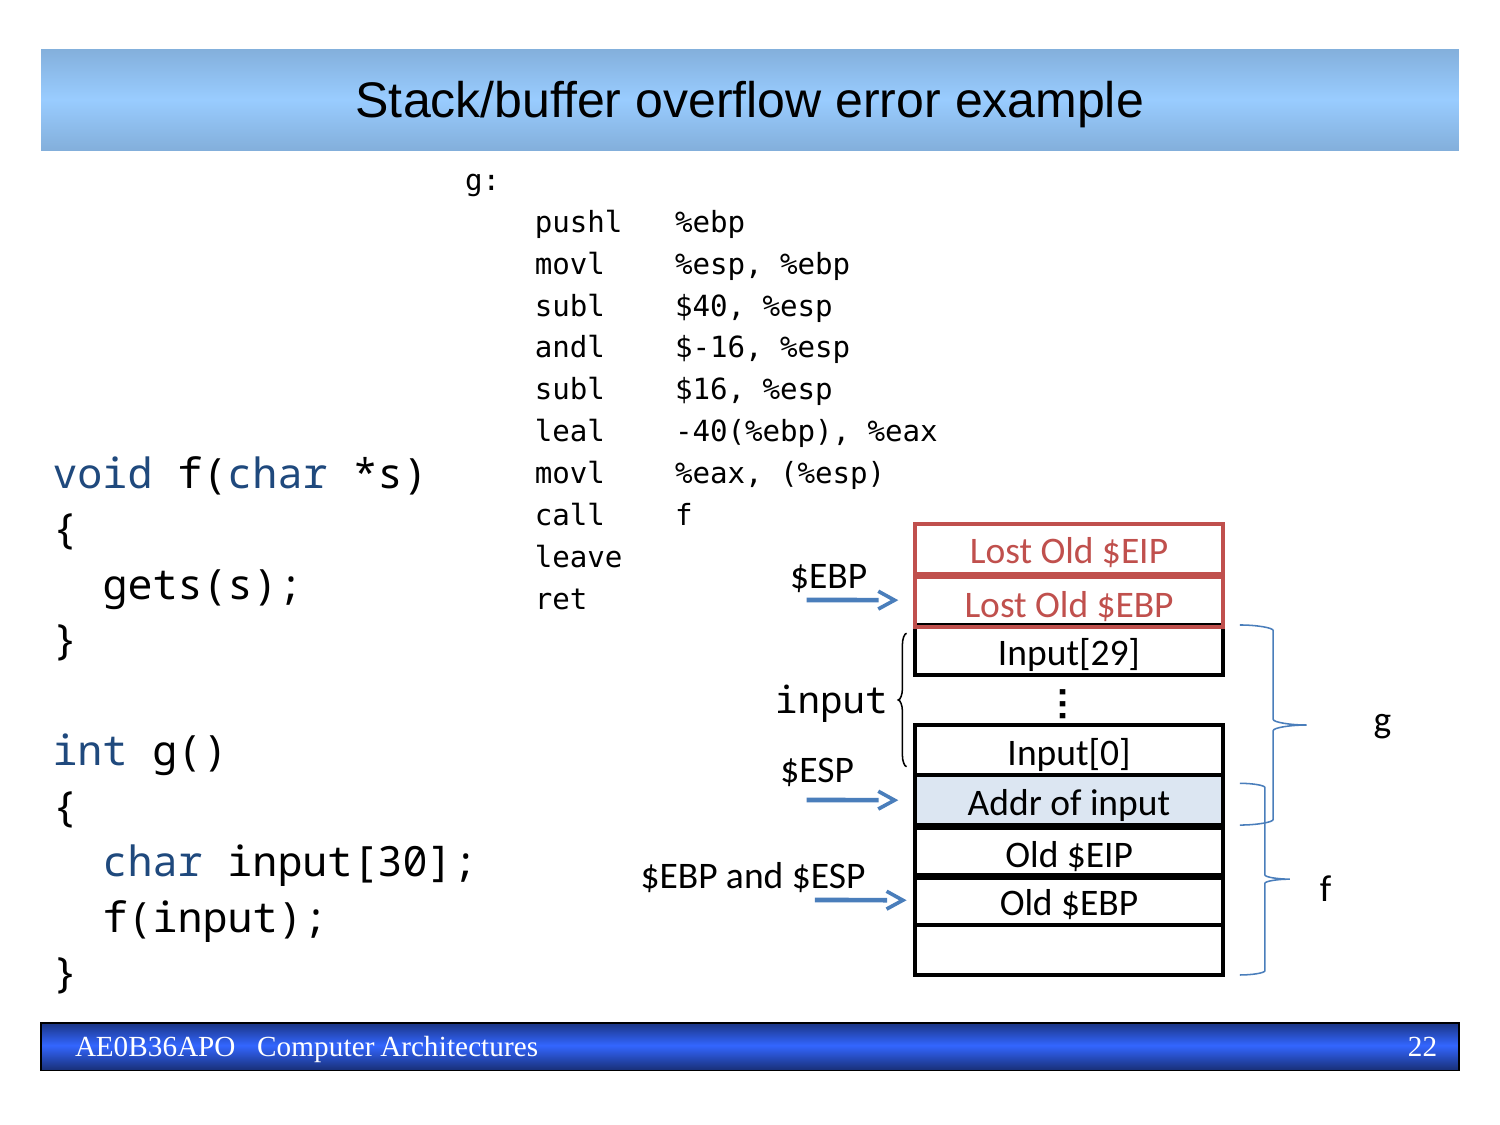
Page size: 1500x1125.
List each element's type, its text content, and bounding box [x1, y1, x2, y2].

text_box Lost Old $EBP [915, 577, 1224, 628]
text_box $EBP and $ESP [625, 843, 881, 905]
text_box input [760, 700, 903, 730]
list g: pushl %ebp movl %esp, %ebp subl $40, %esp andl $-16, %esp subl $16, %esp leal -40(%ebp), %eax movl %eax, (%esp) call f leave ret [450, 157, 1038, 700]
title Stack/buffer overflow error example [41, 49, 1459, 151]
text_box input [848, 700, 858, 711]
text_box f [1305, 856, 1347, 917]
text_box Old $EBP [914, 878, 1224, 923]
text_box input [826, 700, 837, 711]
list void f(char *s) { gets(s); } int g() { char input[30]; f(input); } [37, 444, 563, 1025]
text_box … [1044, 657, 1106, 738]
text_box Lost Old $EIP [914, 523, 1224, 574]
text_box $ESP [765, 737, 869, 798]
text_box Input[0] [914, 724, 1224, 775]
text_box Addr of input [914, 775, 1224, 826]
text_box Old $EIP [914, 827, 1224, 878]
text_box Input[29] [1038, 628, 1224, 676]
text_box g [1358, 687, 1407, 748]
